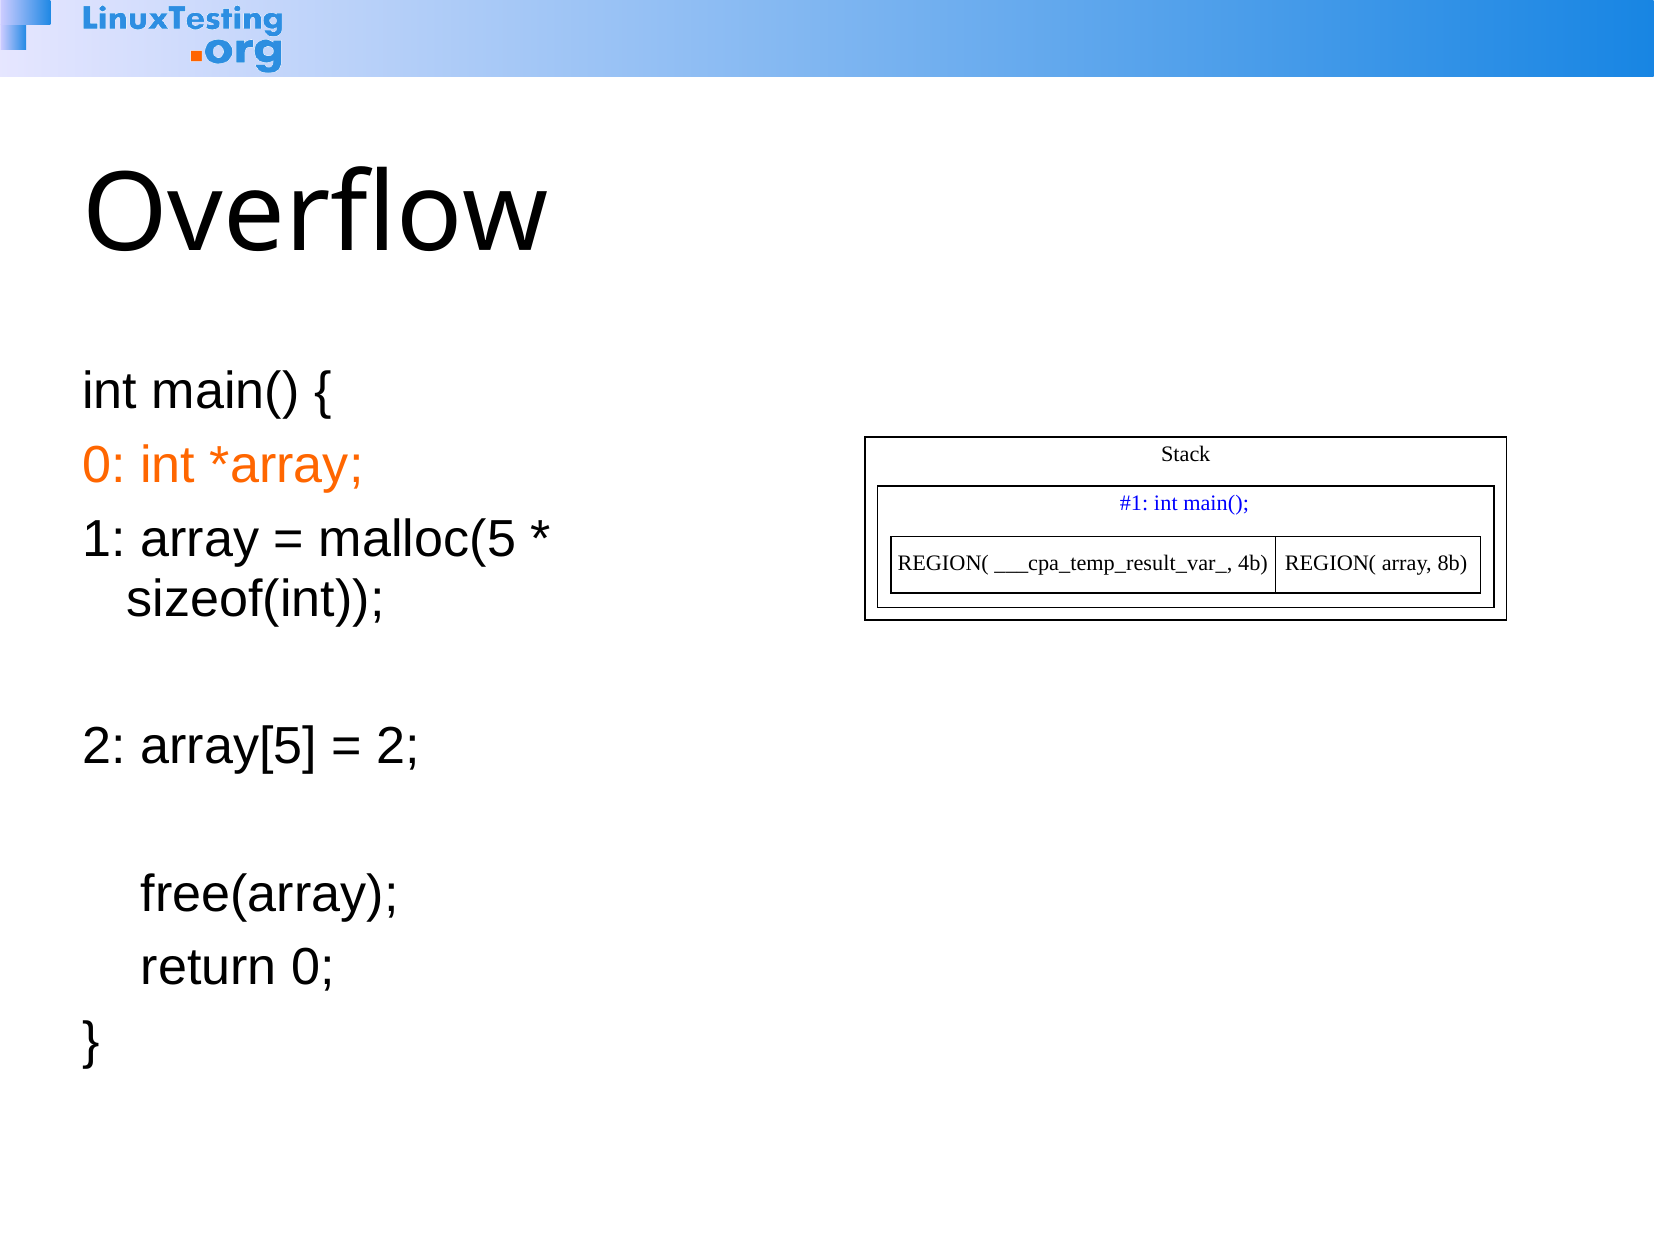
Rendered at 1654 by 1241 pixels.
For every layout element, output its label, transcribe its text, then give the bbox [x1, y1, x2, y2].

title Overflow [82, 76, 1571, 336]
list int main() { 0: int *array; 1: array = malloc(5 * sizeof(int)); 2: array[5] = 2; free(array); return 0; } [82, 358, 809, 1078]
picture [845, 417, 1527, 640]
picture [83, 5, 282, 73]
